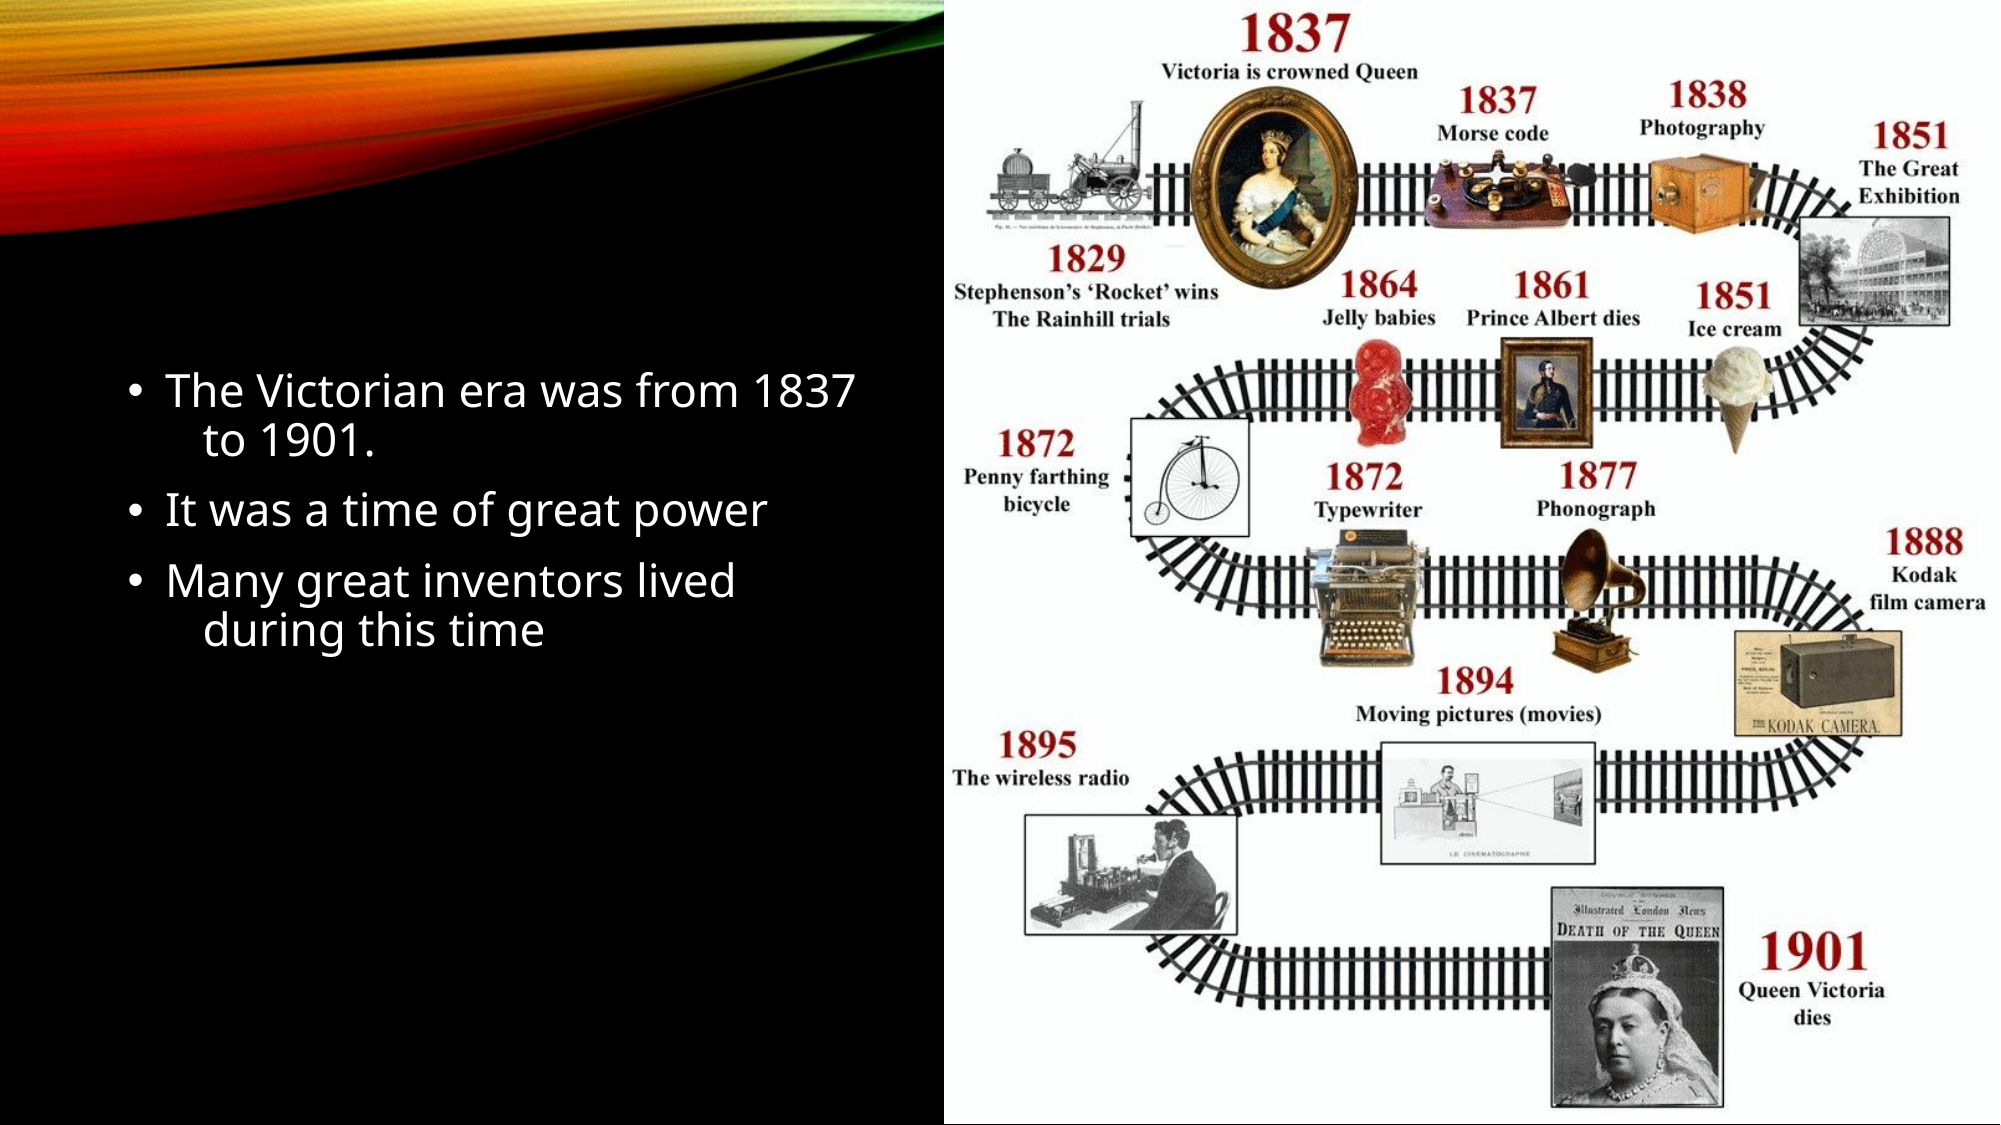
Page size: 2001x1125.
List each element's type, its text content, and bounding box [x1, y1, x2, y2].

list The Victorian era was from 1837 to 1901. It was a time of great power Many great inventors lived during this time [112, 360, 873, 1021]
picture [944, 0, 2000, 1124]
